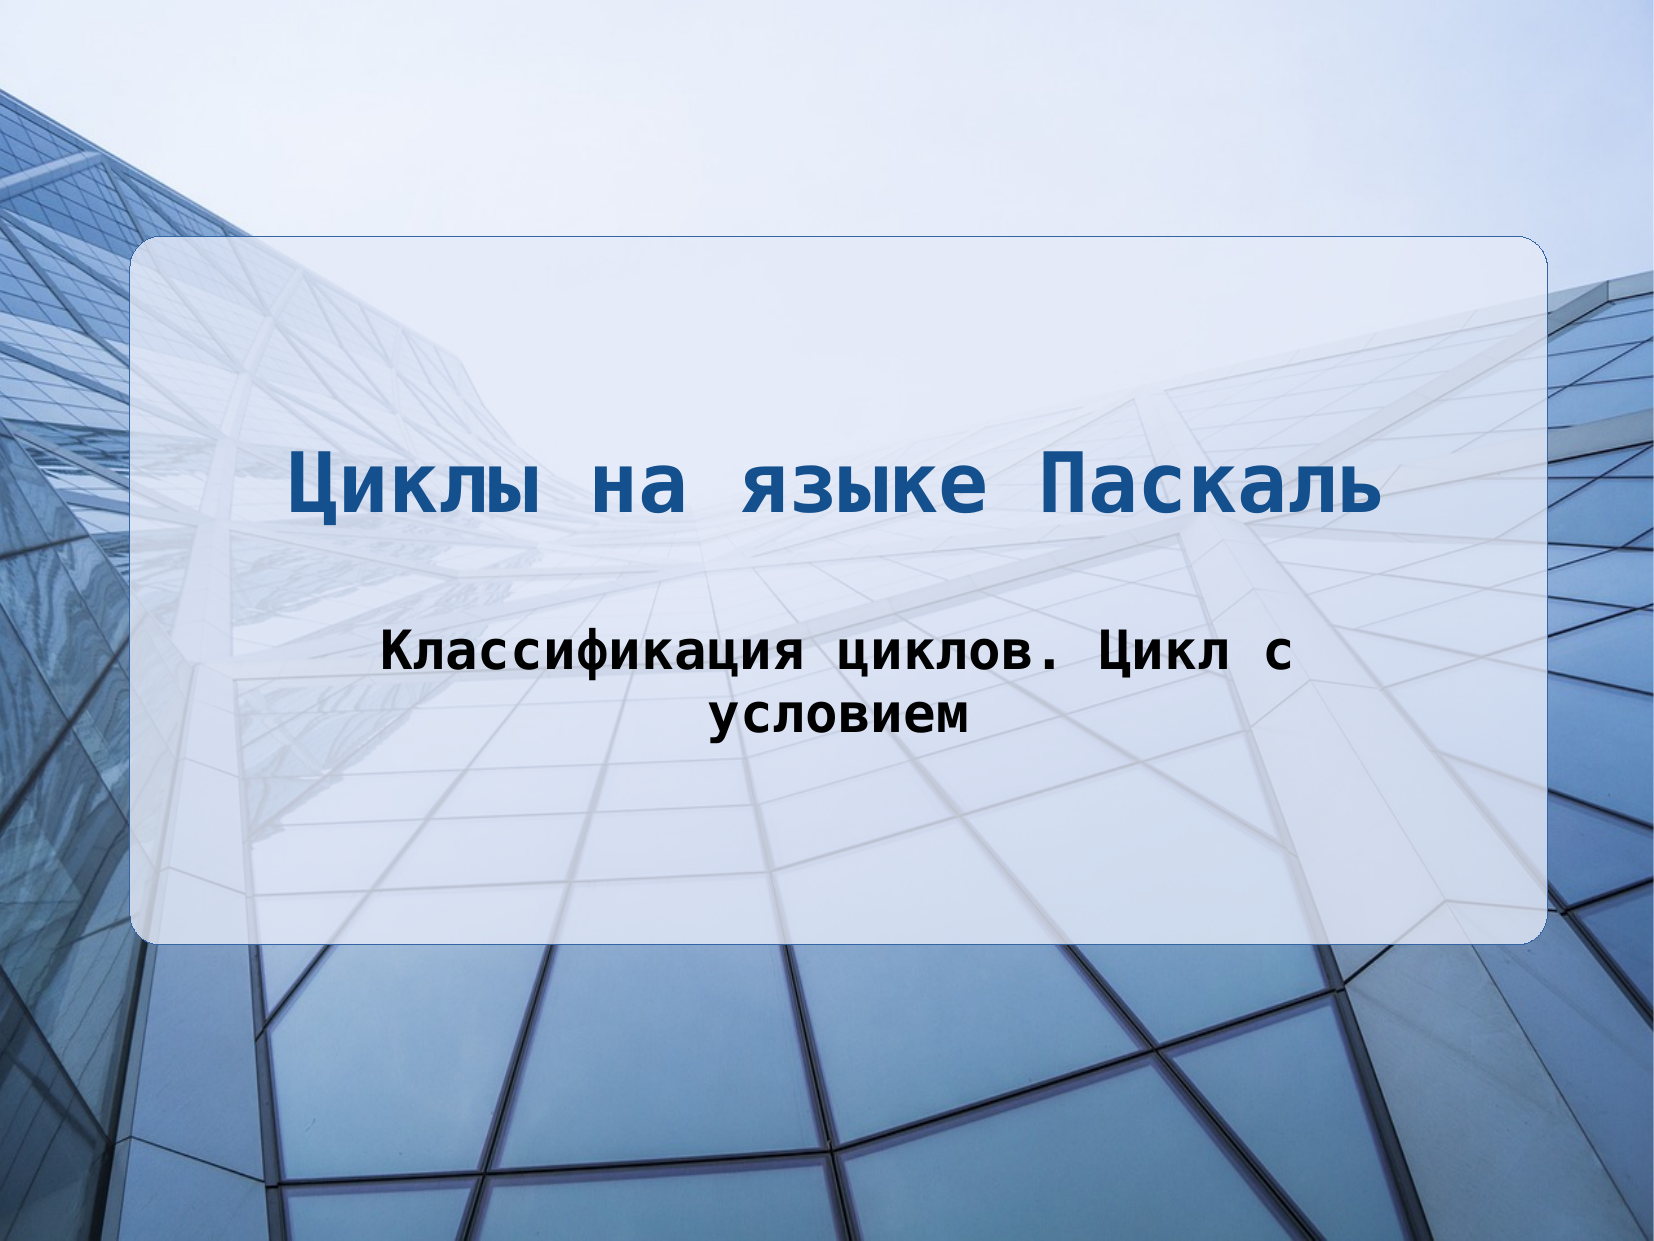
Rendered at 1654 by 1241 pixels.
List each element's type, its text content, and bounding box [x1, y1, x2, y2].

text_box Циклы на языке Паскаль Классификация циклов. Цикл с условием [129, 236, 1548, 945]
picture [0, 0, 1654, 1241]
